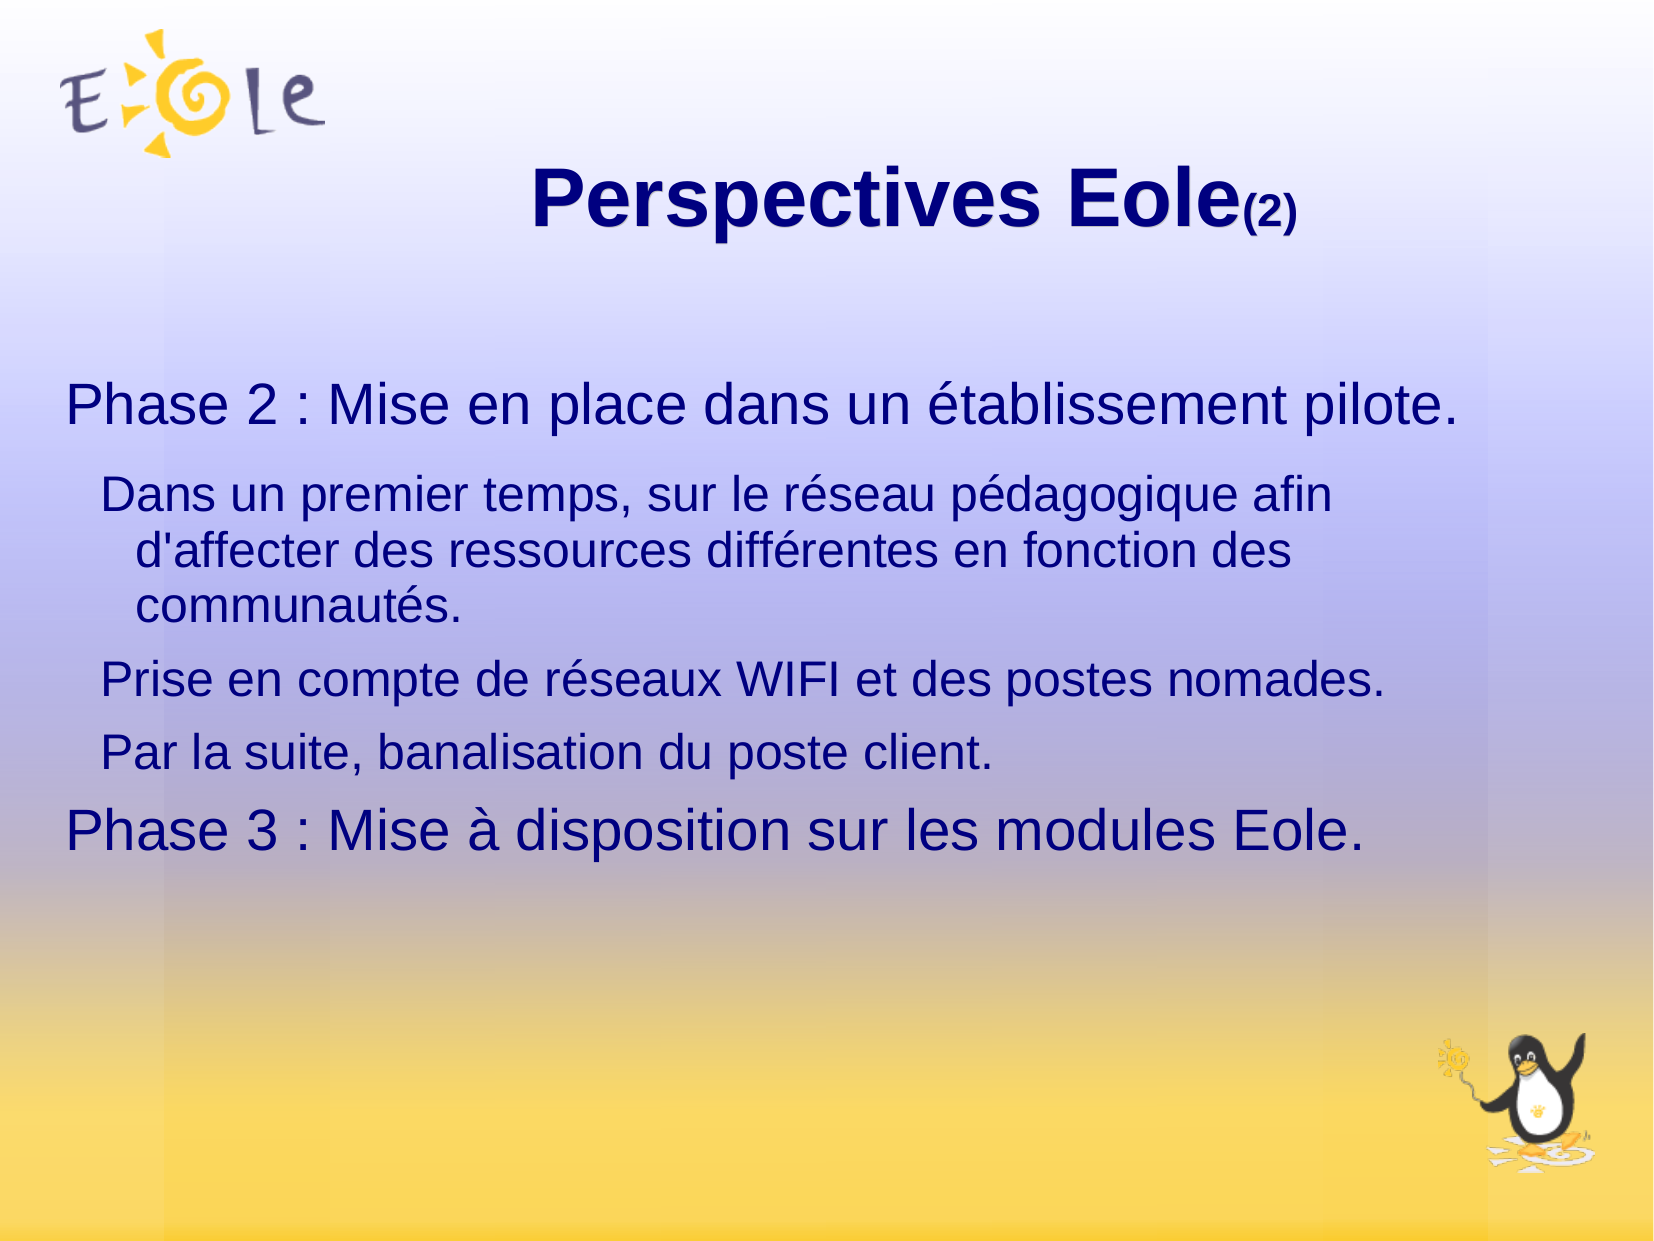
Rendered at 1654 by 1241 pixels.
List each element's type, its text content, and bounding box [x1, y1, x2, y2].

text_box Perspectives Eole(2) [515, 143, 1314, 266]
picture [0, 0, 1654, 1241]
list Phase 2 : Mise en place dans un établissement pilote. Dans un premier temps, sur le réseau pédagogique afin d'affecter des ressources différentes en fonction des communautés. Prise en compte de réseaux WIFI et des postes nomades. Par la suite, banalisation du poste client. Phase 3 : Mise à disposition sur les modules Eole. [29, 371, 1518, 1191]
